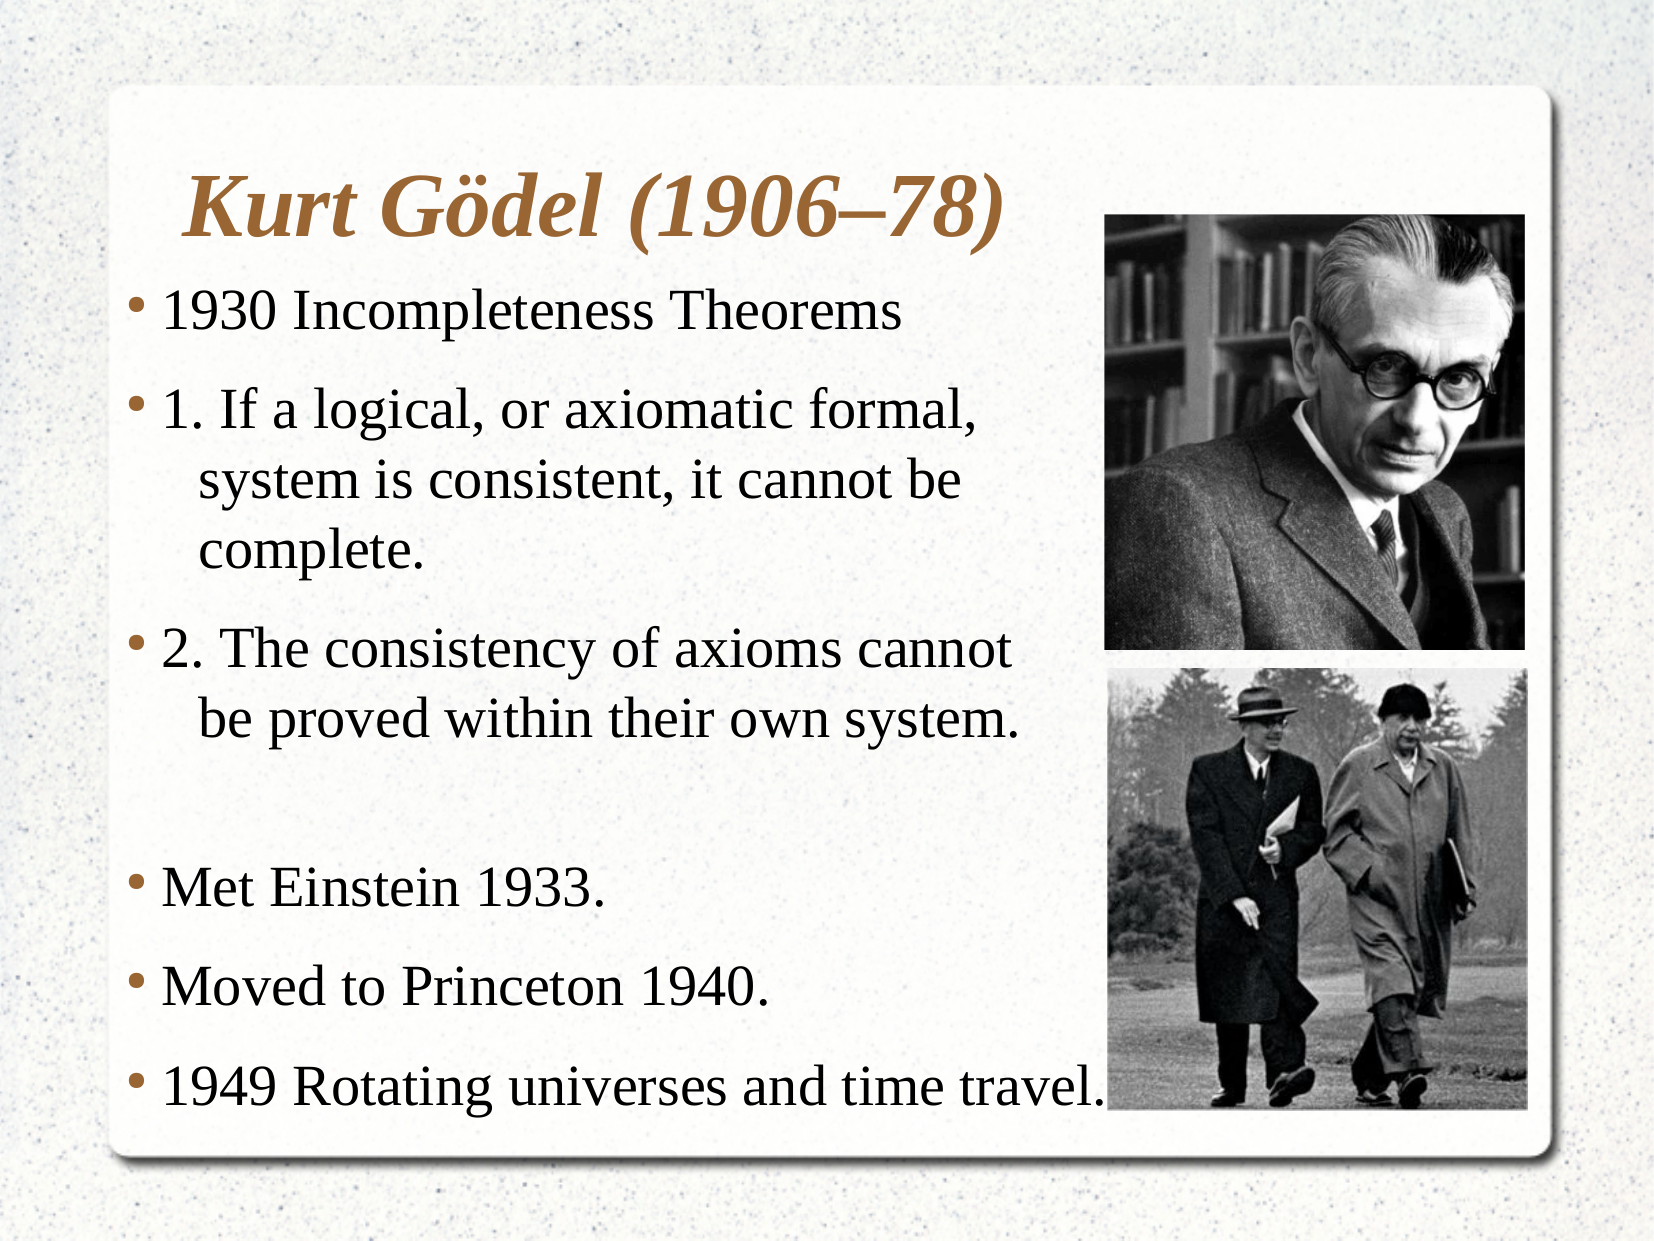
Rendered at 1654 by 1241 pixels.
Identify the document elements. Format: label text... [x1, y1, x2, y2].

title Kurt Gödel (1906–78) [100, 96, 1093, 304]
list 1930 Incompleteness Theorems 1. If a logical, or axiomatic formal, system is consistent, it cannot be complete. 2. The consistency of axioms cannot be proved within their own system. Met Einstein 1933. Moved to Princeton 1940. 1949 Rotating universes and time travel. [126, 270, 1157, 1142]
picture [1104, 214, 1525, 650]
picture [1107, 668, 1528, 1111]
